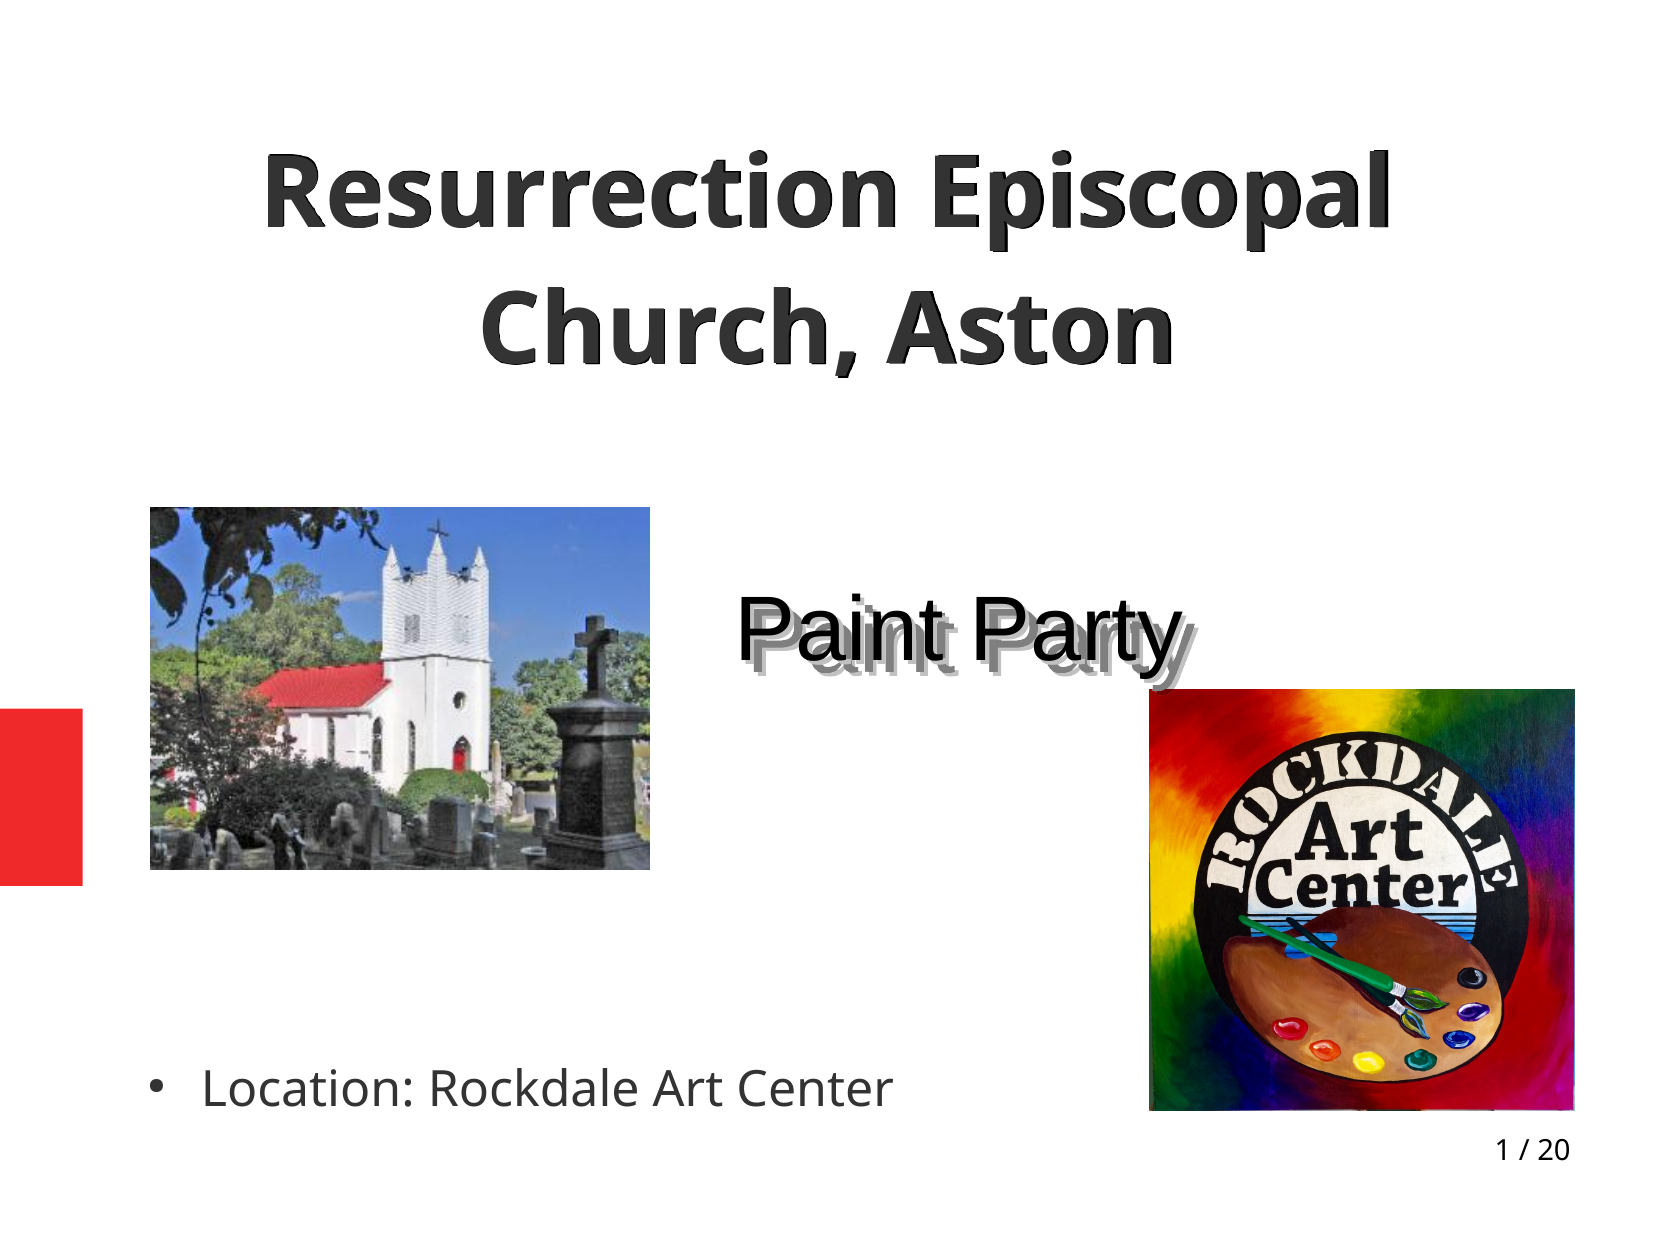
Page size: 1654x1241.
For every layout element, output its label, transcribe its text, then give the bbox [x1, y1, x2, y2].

picture [150, 507, 650, 871]
list Location: Rockdale Art Center [129, 1052, 916, 1130]
text_box Paint Party [720, 570, 1231, 721]
title Resurrection Episcopal Church, Aston [124, 120, 1531, 393]
picture [1149, 689, 1576, 1111]
